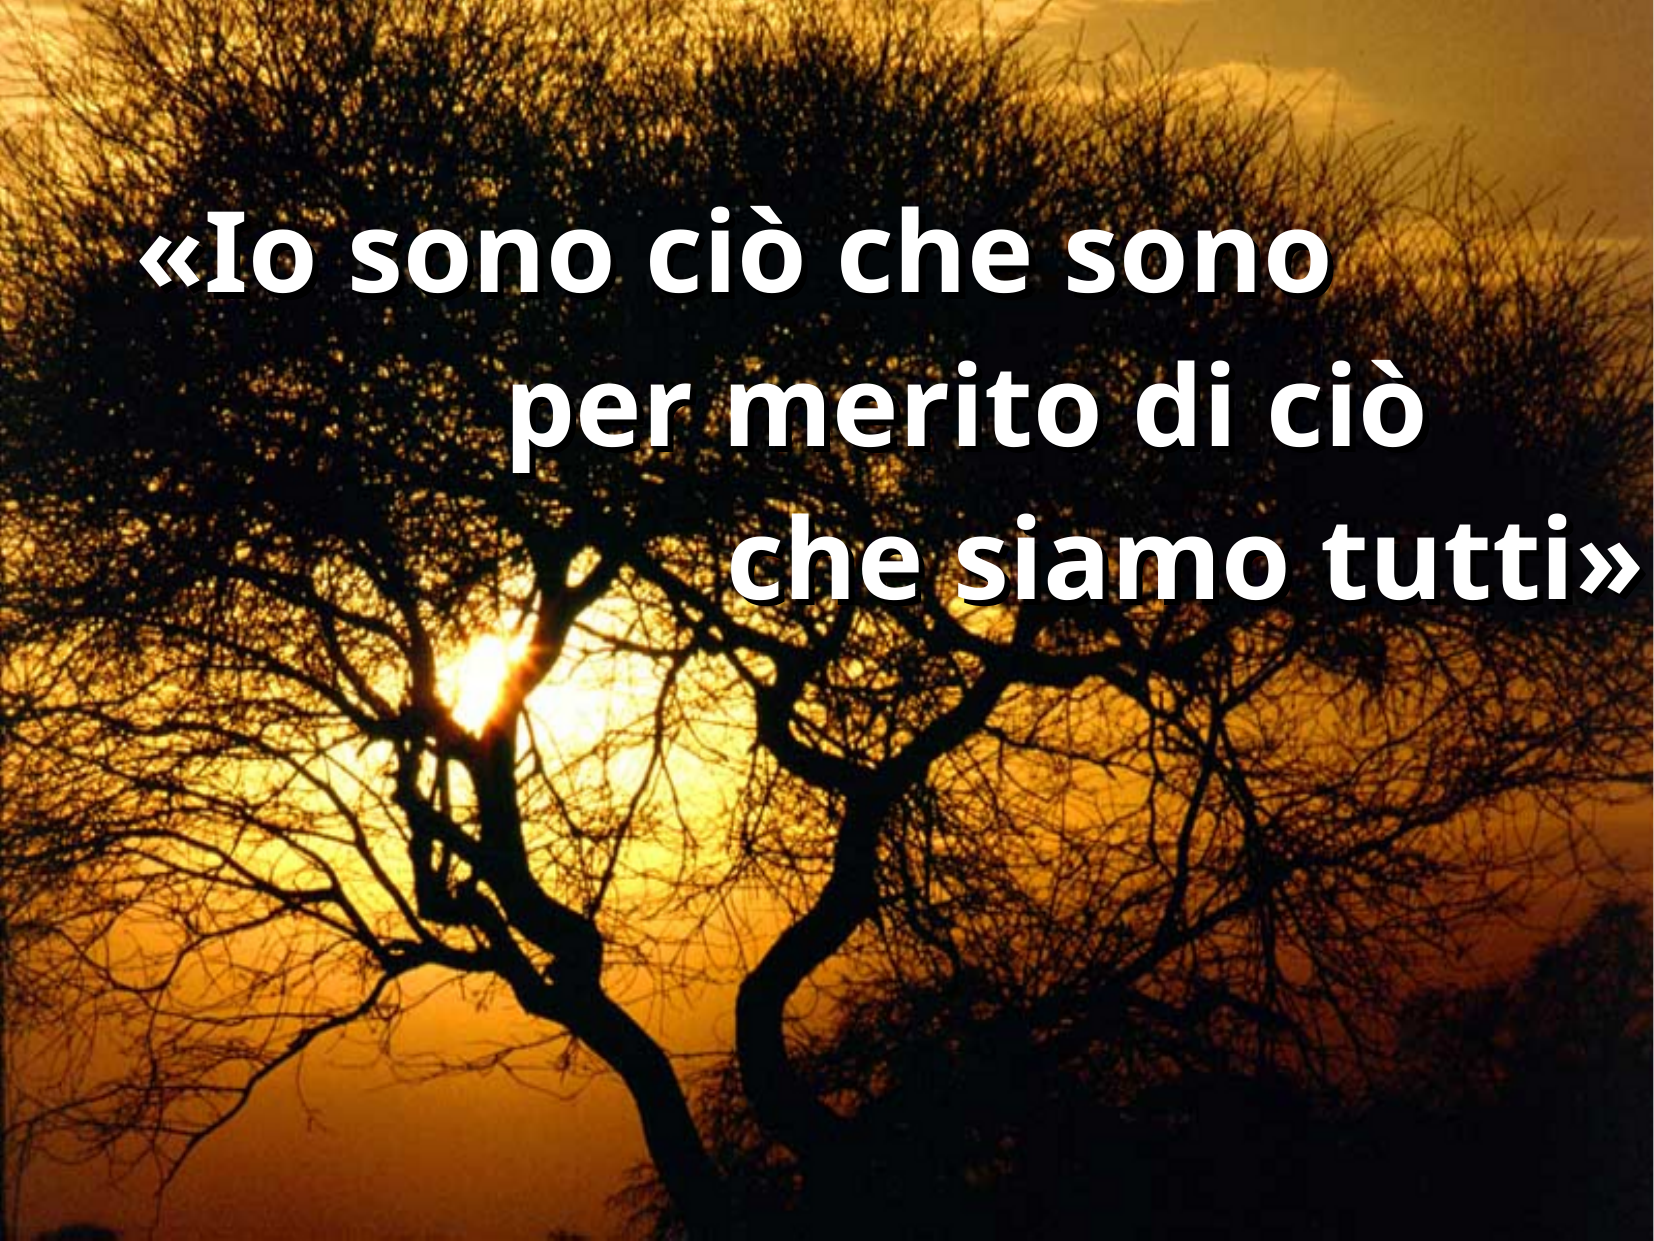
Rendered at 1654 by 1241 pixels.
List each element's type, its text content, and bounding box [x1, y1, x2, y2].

picture [0, 0, 1654, 1241]
text_box «Io sono ciò che sono per merito di ciò che siamo tutti» [120, 165, 1614, 559]
